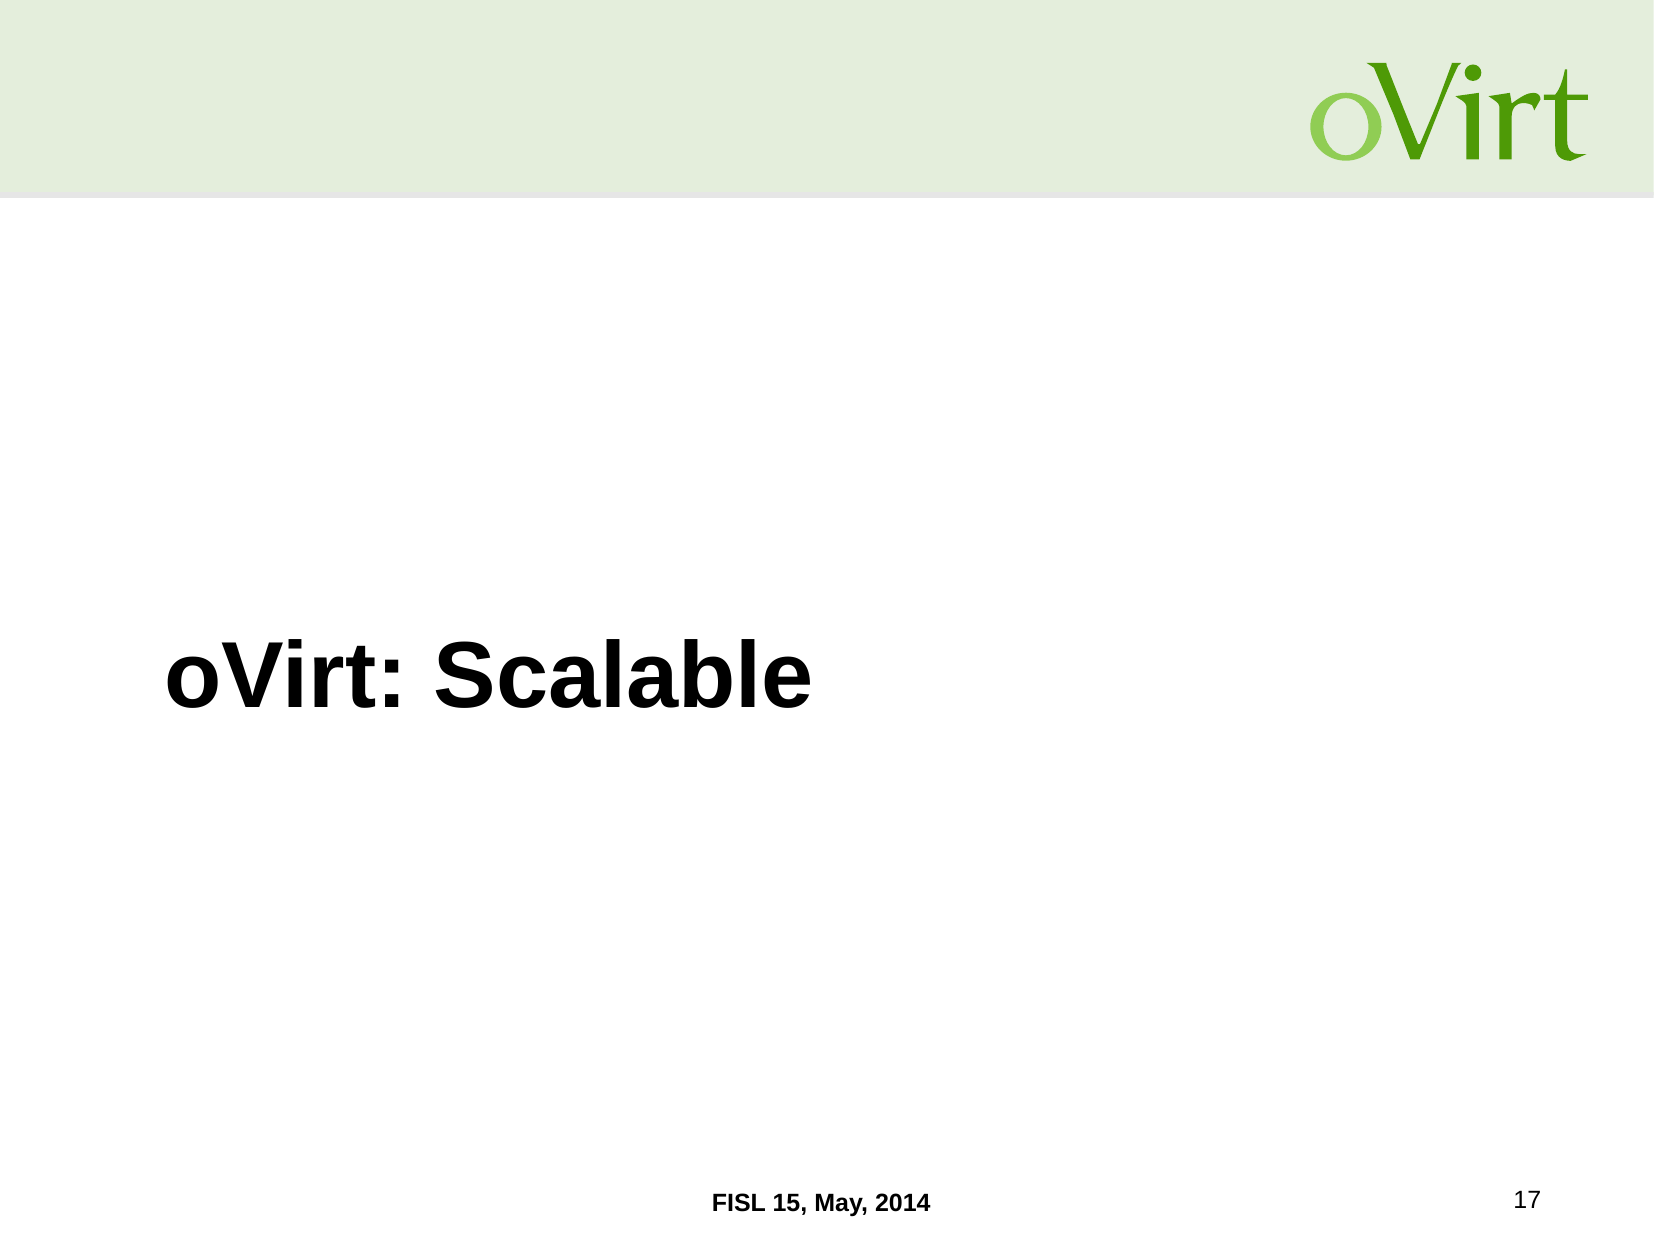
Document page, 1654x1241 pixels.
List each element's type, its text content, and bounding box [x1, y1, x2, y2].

text_box oVirt: Scalable [150, 615, 1654, 750]
